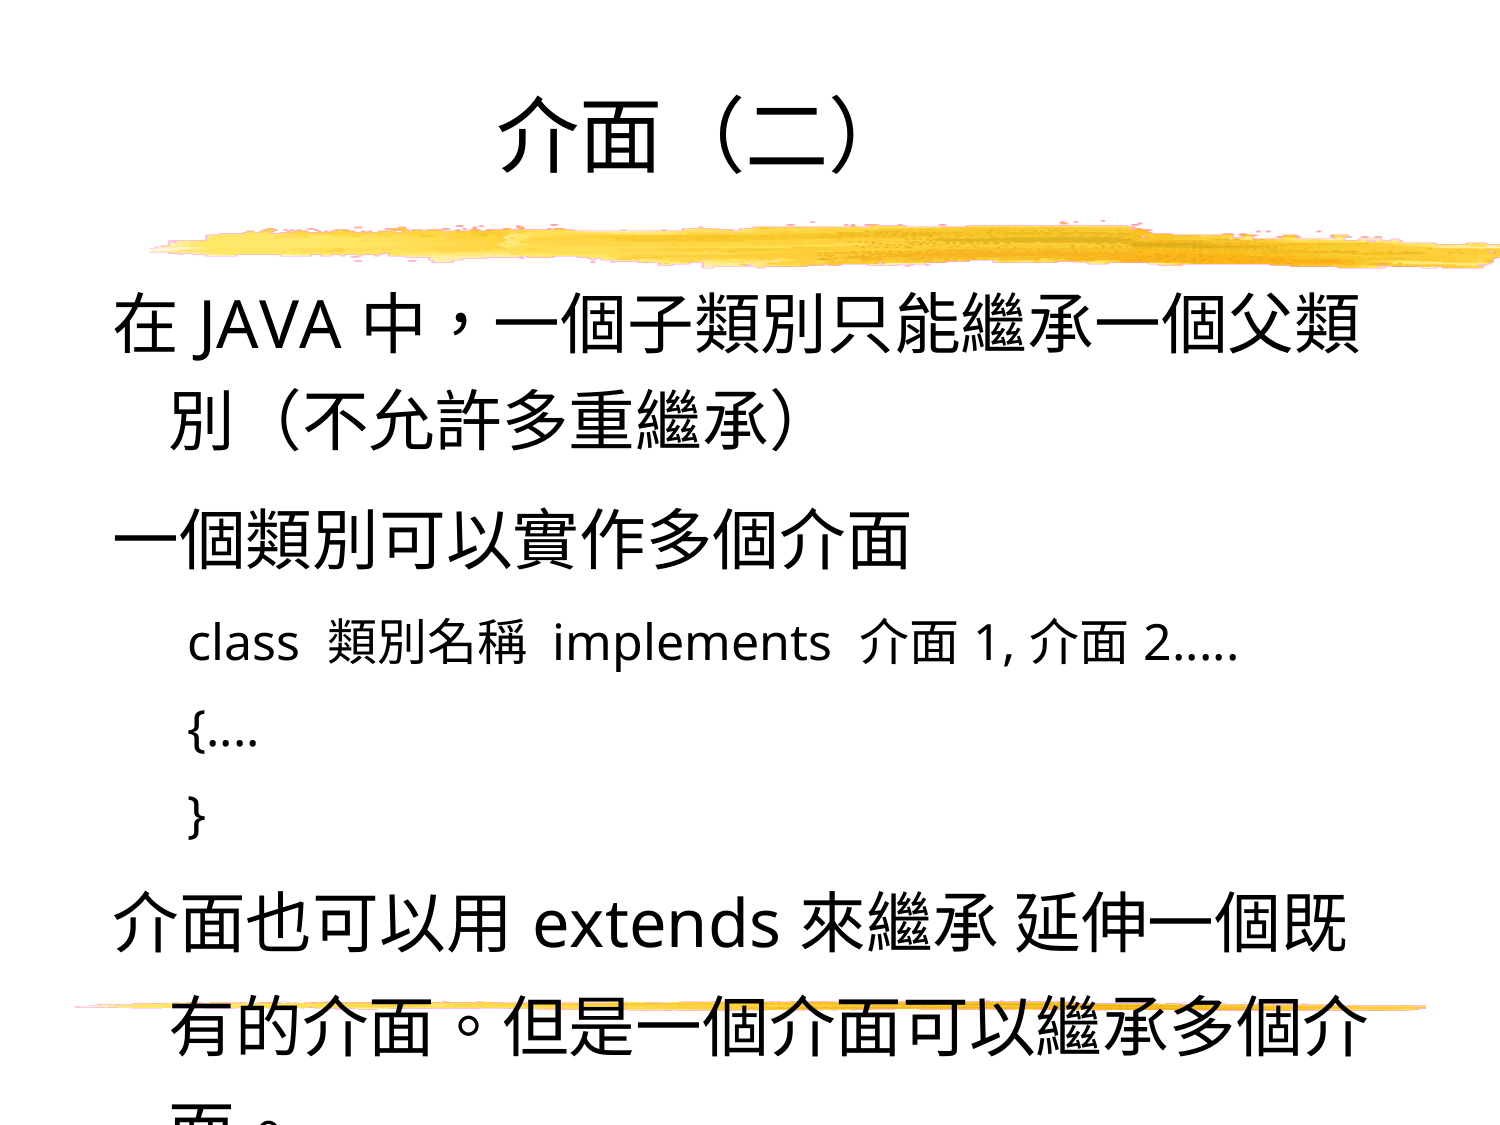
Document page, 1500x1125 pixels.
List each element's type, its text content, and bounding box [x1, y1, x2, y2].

list 在JAVA中，一個子類別只能繼承一個父類別（不允許多重繼承） 一個類別可以實作多個介面 class 類別名稱 implements 介面1,介面2..... {.... } 介面也可以用extends來繼承 延伸一個既有的介面。但是一個介面可以繼承多個介面。 [112, 271, 1388, 1017]
picture [150, 215, 1500, 279]
picture [75, 999, 112, 1013]
title 介面（二） [66, 35, 1342, 226]
picture [1388, 999, 1426, 1013]
